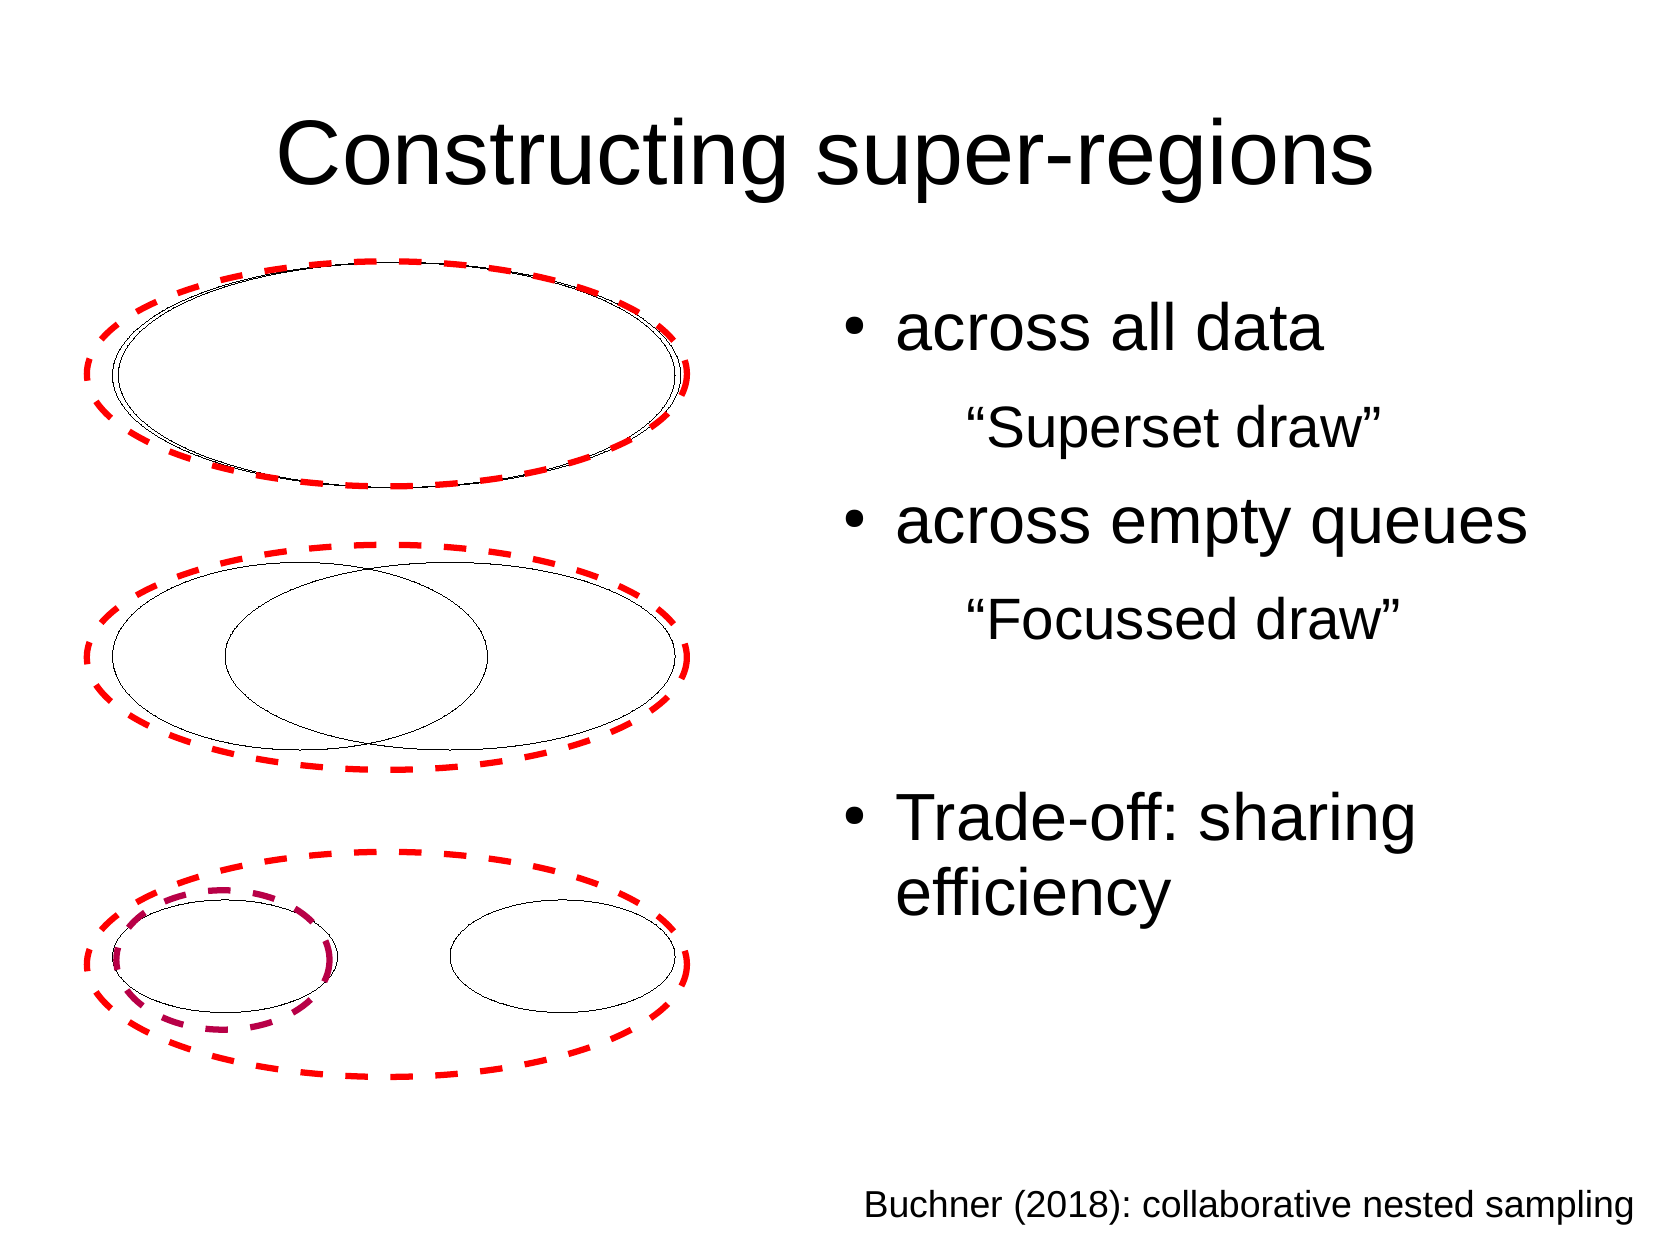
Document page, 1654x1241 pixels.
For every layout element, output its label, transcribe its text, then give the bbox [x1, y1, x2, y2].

text_box Buchner (2018): collaborative nested sampling [848, 1176, 1654, 1241]
title Constructing super-regions [82, 49, 1571, 257]
list across all data “Superset draw” across empty queues “Focussed draw” Trade-off: sharing efficiency [825, 290, 1571, 1133]
